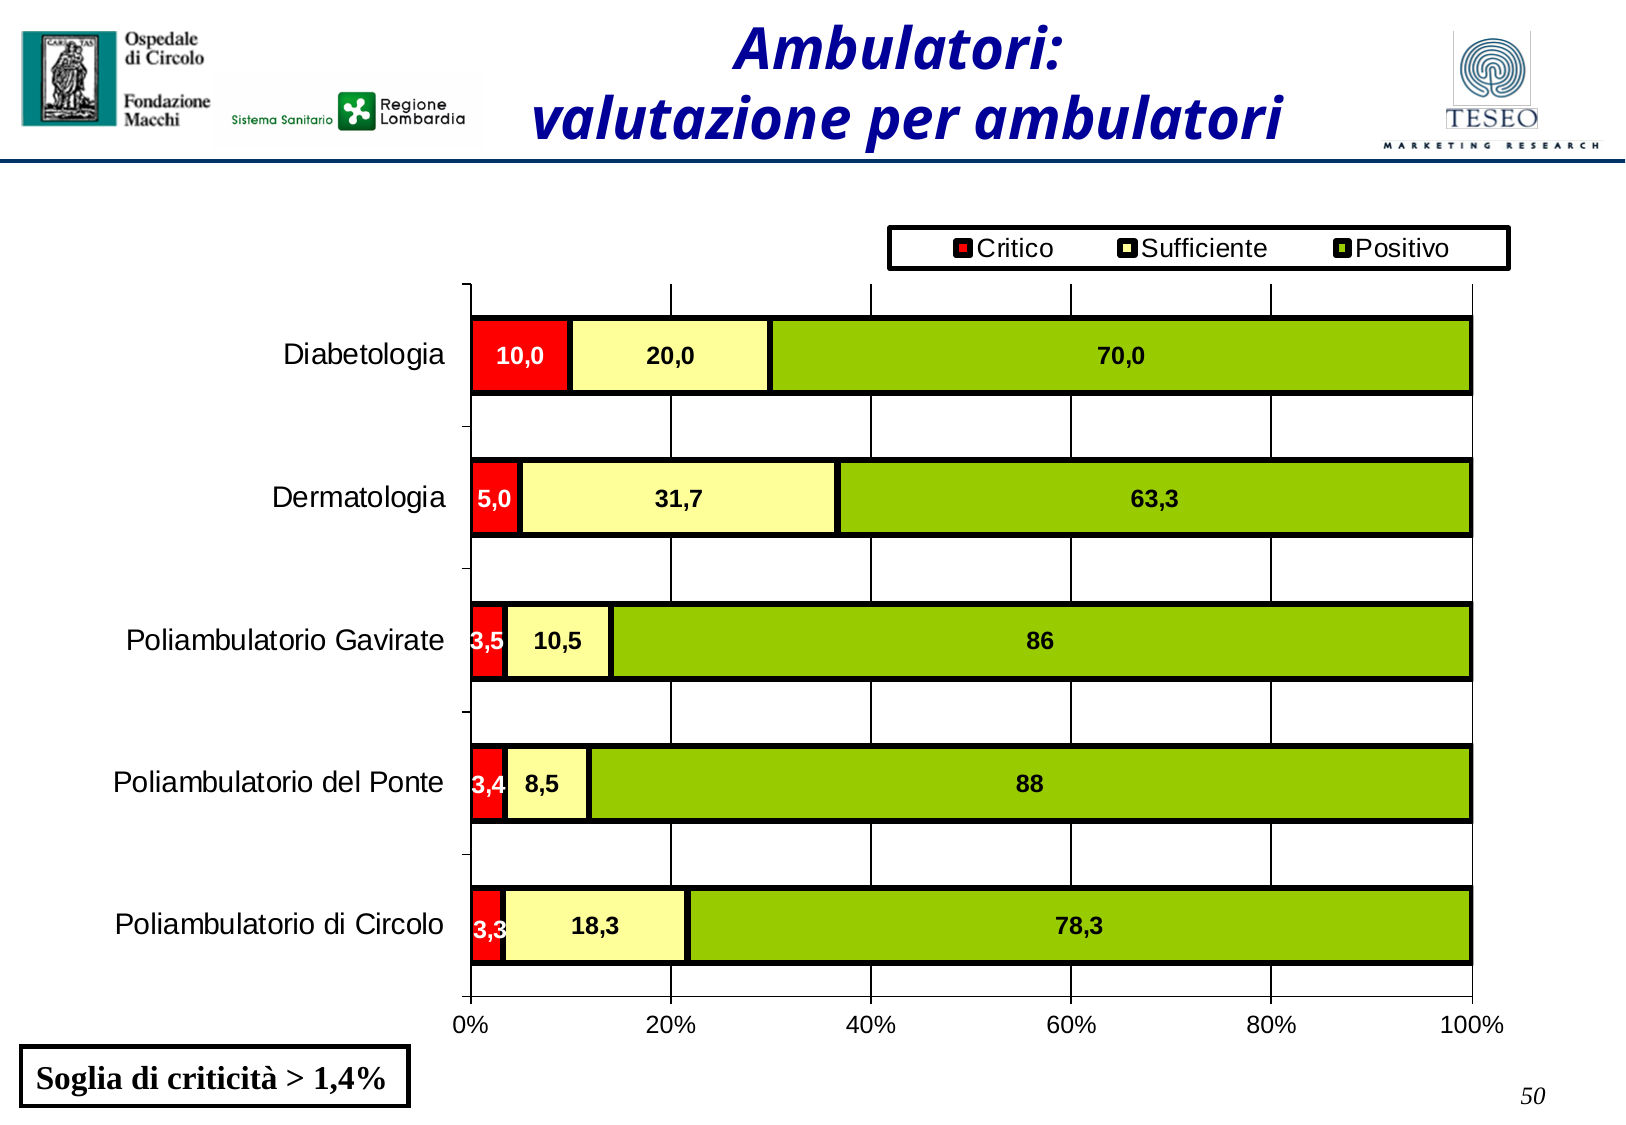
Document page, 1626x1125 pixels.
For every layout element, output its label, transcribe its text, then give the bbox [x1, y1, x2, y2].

text_box Soglia di criticità > 1,4% [21, 1046, 409, 1106]
text_box Ambulatori: valutazione per ambulatori [363, 18, 1451, 144]
picture [82, 216, 1543, 1065]
picture [1381, 31, 1604, 149]
picture [21, 31, 483, 149]
